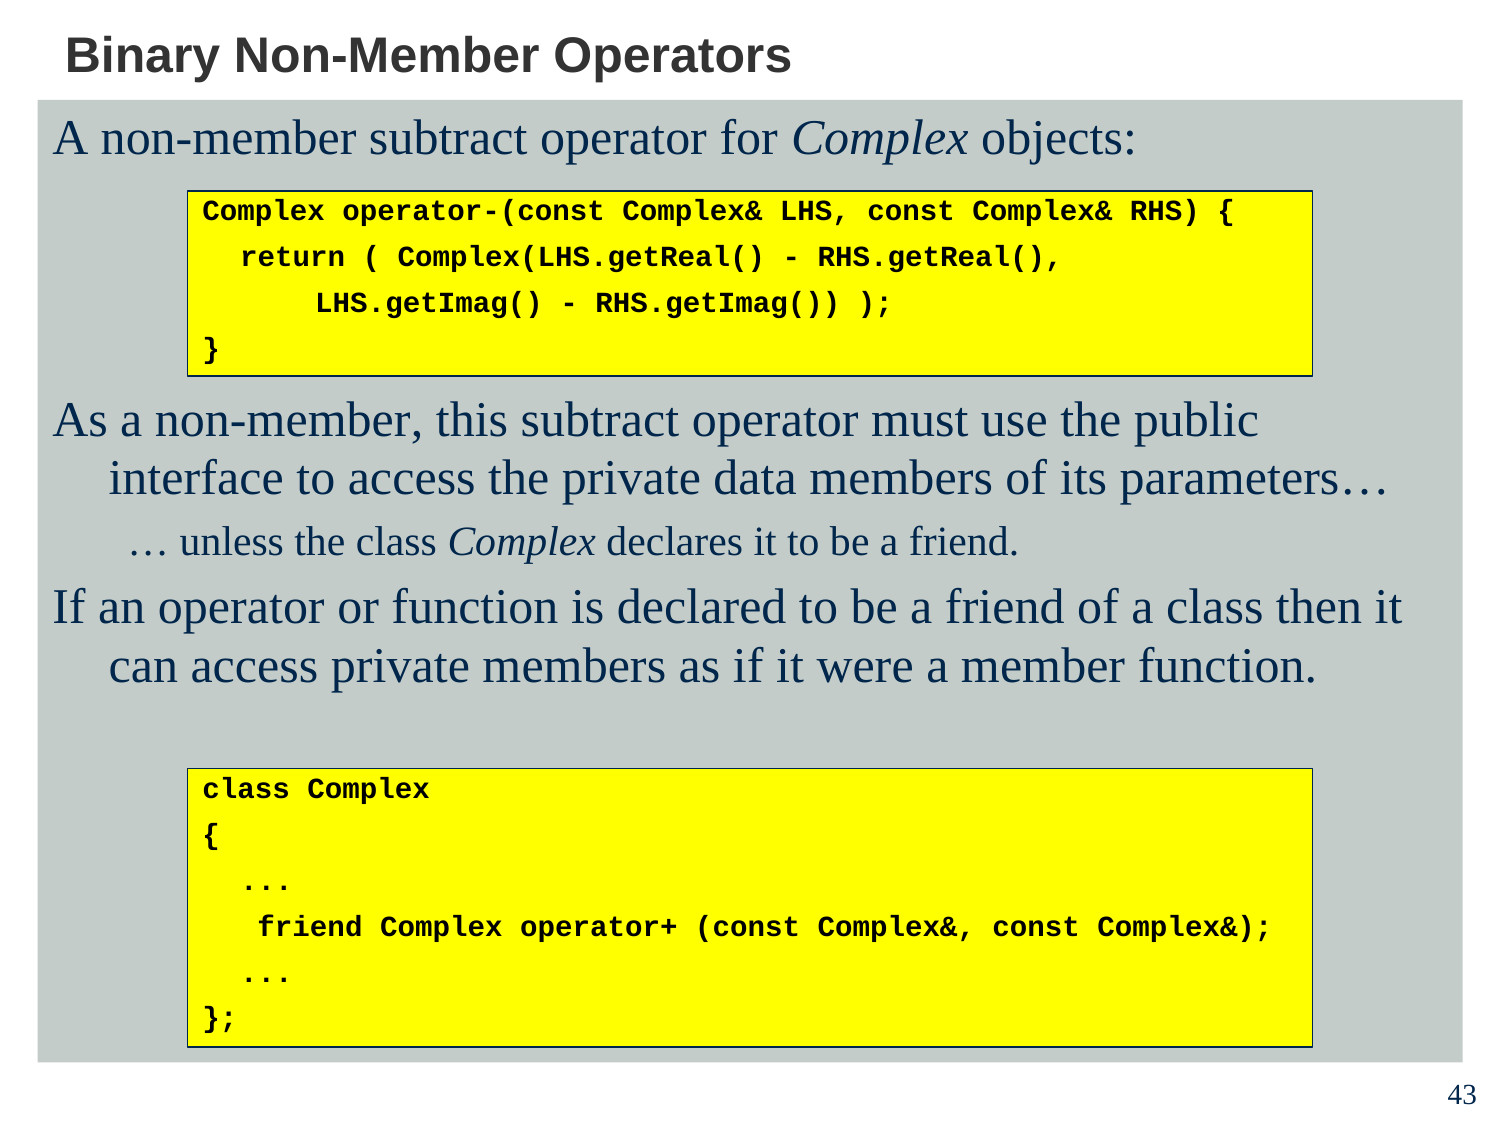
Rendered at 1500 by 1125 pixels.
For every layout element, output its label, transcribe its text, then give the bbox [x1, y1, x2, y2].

text_box class Complex { ... friend Complex operator+ (const Complex&, const Complex&); ... }; [187, 768, 1313, 1083]
text_box Complex operator-(const Complex& LHS, const Complex& RHS) { return ( Complex(LHS.getReal() - RHS.getReal(), LHS.getImag() - RHS.getImag()) ); } [187, 190, 1313, 410]
title Binary Non-Member Operators [49, 0, 1450, 91]
list A non-member subtract operator for Complex objects: As a non-member, this subtract operator must use the public interface to access the private data members of its parameters… … unless the class Complex declares it to be a friend. If an operator or function is declared to be a friend of a class then it can access private members as if it were a member function. [37, 99, 1463, 1063]
